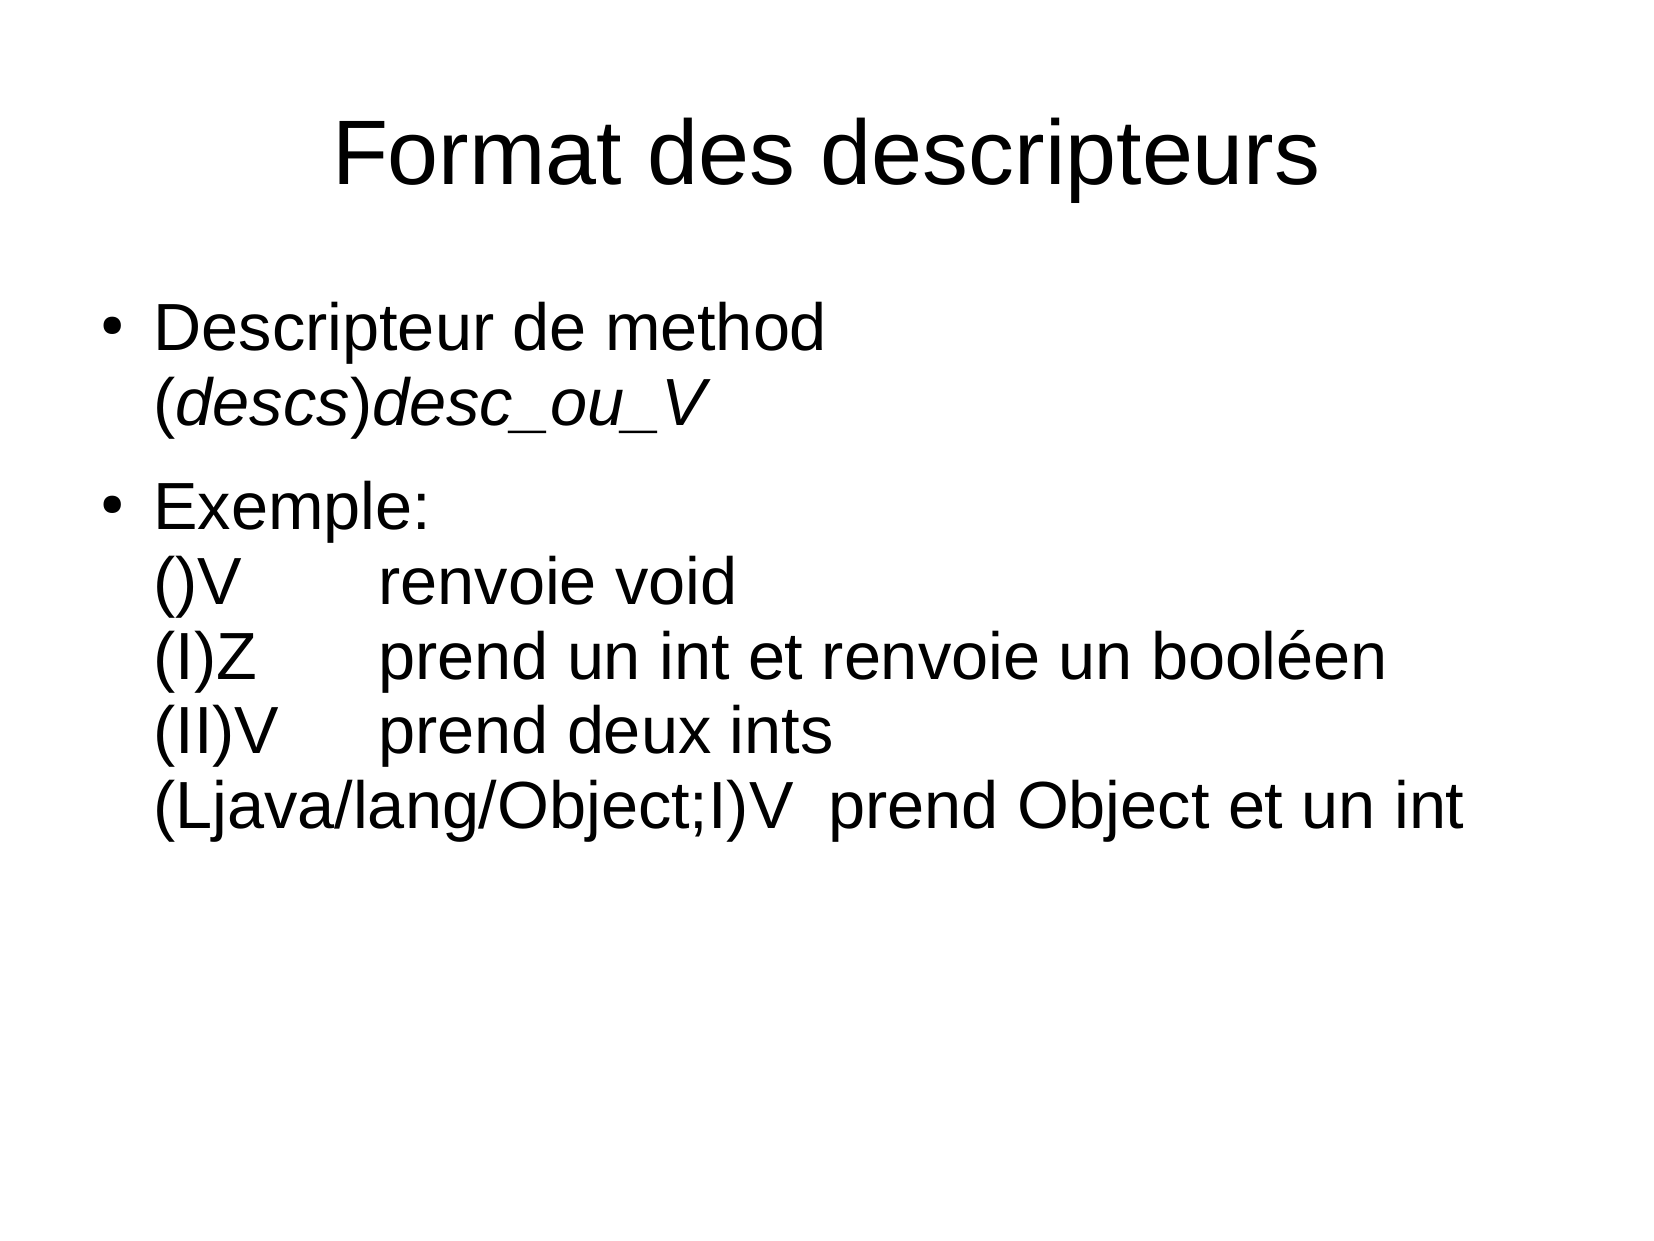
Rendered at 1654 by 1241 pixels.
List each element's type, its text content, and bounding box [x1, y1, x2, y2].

list Descripteur de method (descs)desc_ou_V Exemple: ()V renvoie void (I)Z prend un int et renvoie un booléen (II)V prend deux ints (Ljava/lang/Object;I)V prend Object et un int [82, 290, 1571, 1094]
title Format des descripteurs [82, 56, 1571, 250]
